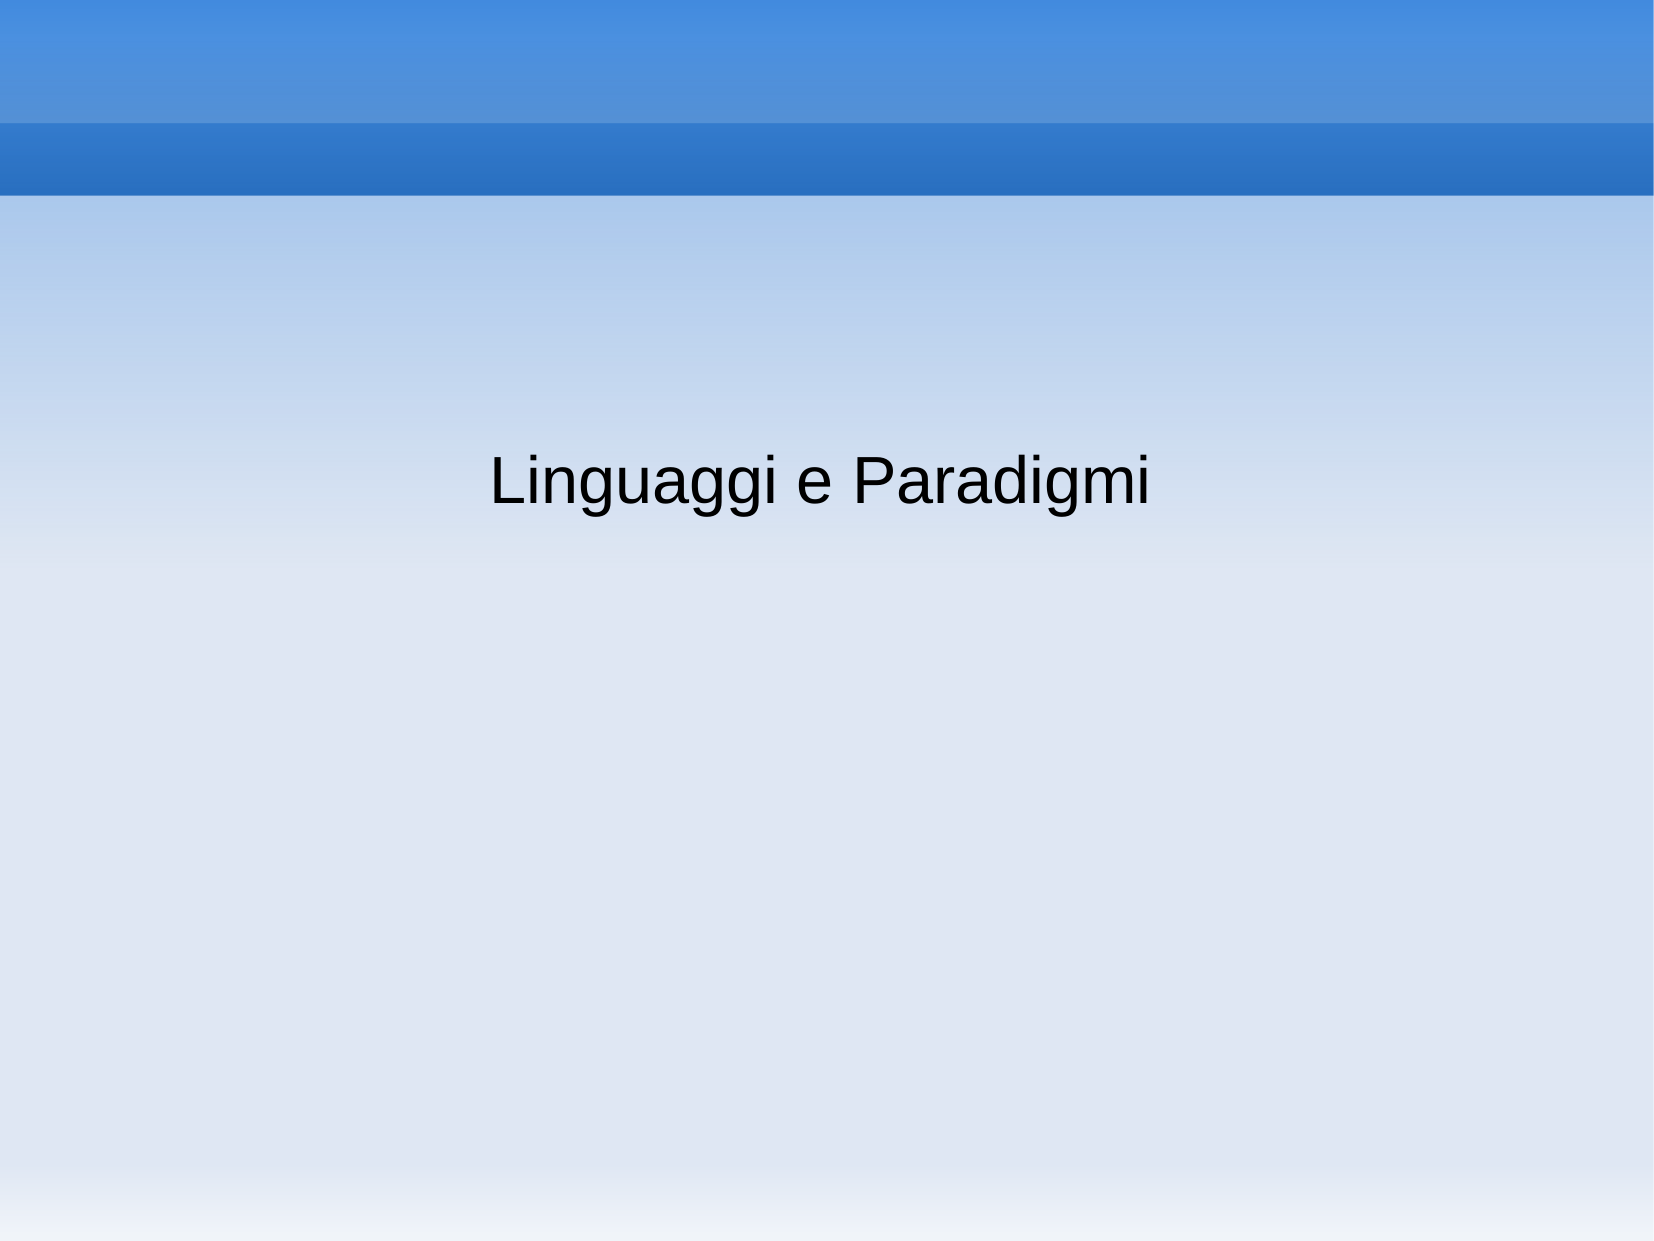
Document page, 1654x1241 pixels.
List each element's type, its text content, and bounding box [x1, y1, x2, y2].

picture [0, 0, 1654, 1241]
subtitle Linguaggi e Paradigmi [76, 0, 1565, 960]
